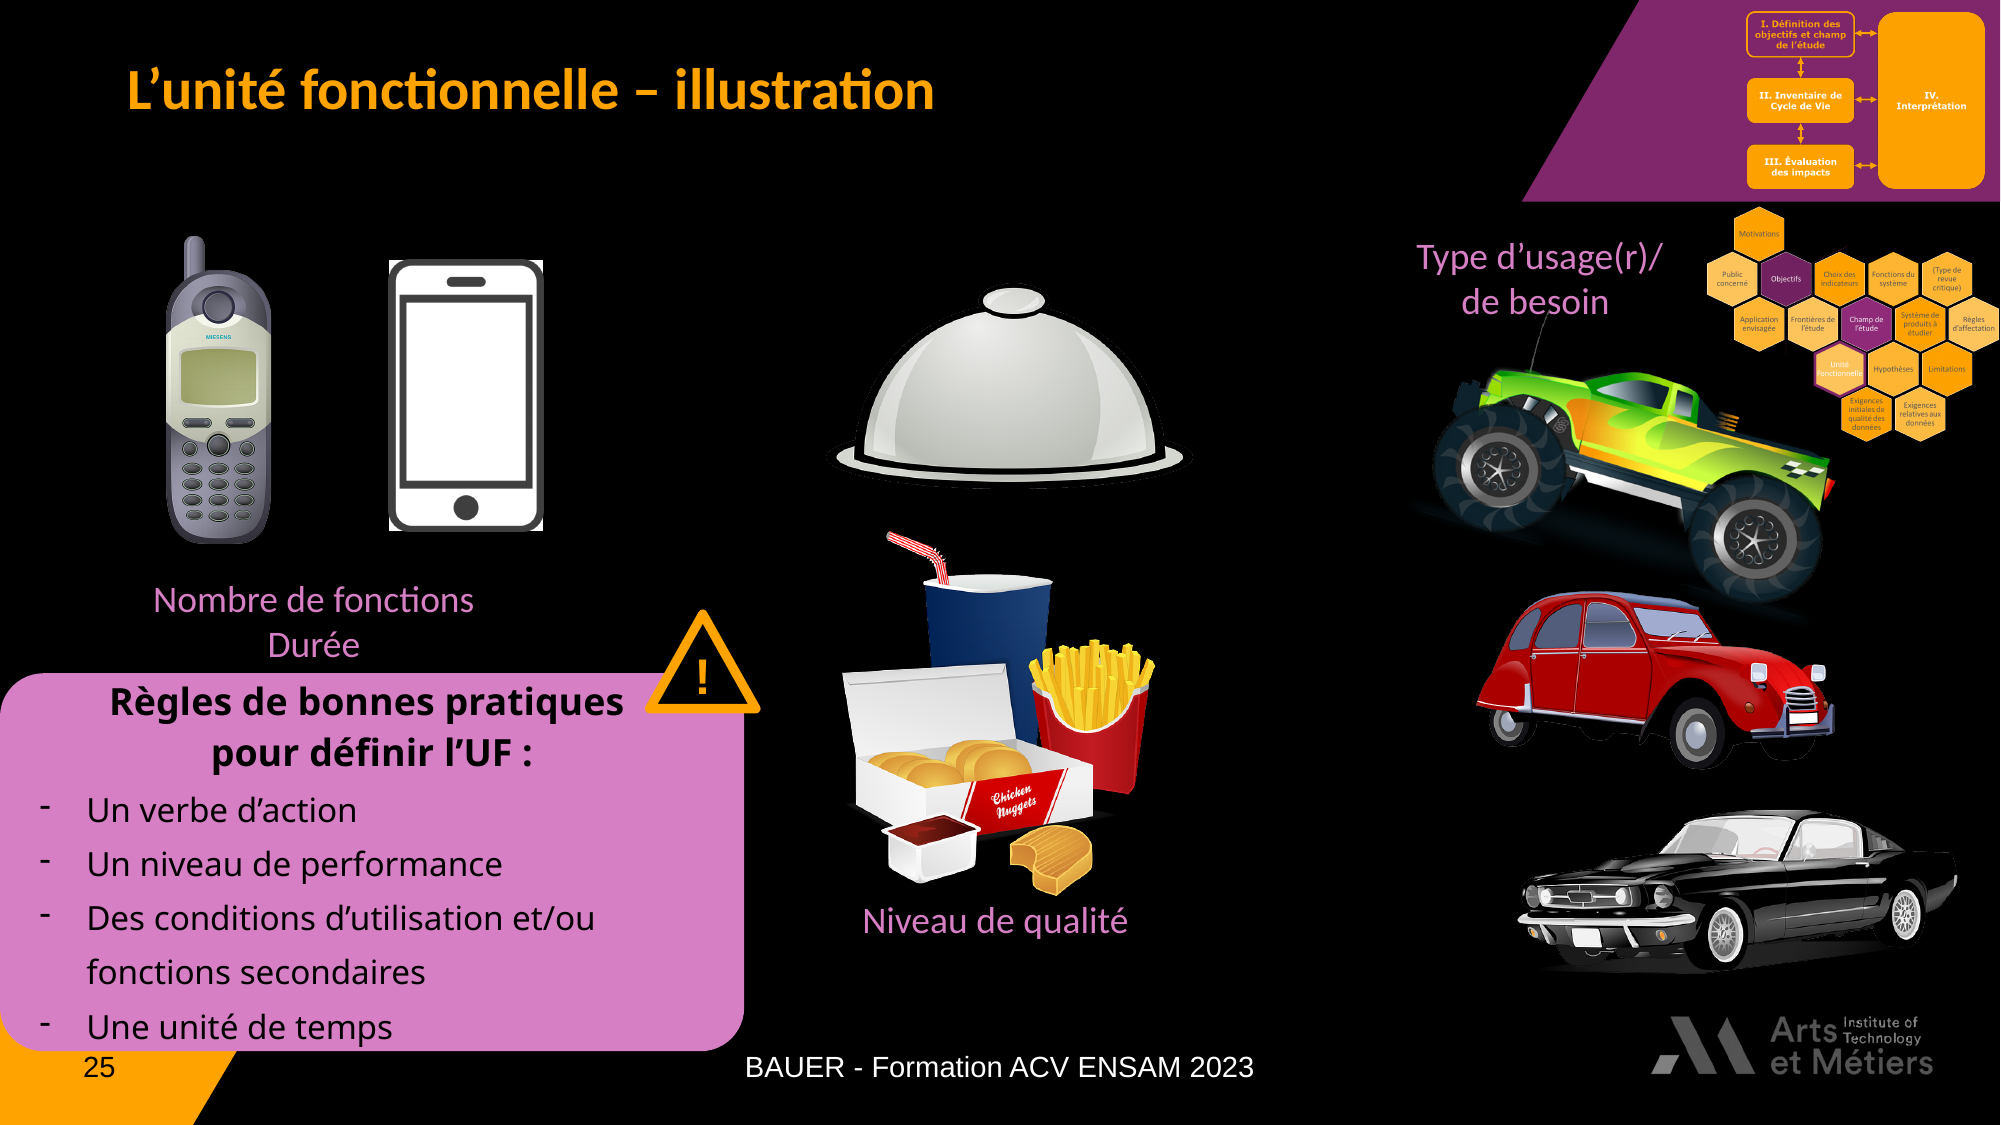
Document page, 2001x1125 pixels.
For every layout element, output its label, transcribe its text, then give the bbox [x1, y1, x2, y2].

text_box Nombre de fonctions Durée [83, 567, 545, 672]
picture [388, 259, 544, 532]
picture [141, 236, 296, 544]
picture [838, 531, 1158, 900]
text_box Niveau de qualité [765, 889, 1226, 949]
picture [826, 283, 1193, 489]
picture [1746, 11, 1985, 189]
text_box Règles de bonnes pratiques pour définir l’UF : Un verbe d’action Un niveau de performance Des conditions d’utilisation et/ou fonctions secondaires Une unité de temps [0, 673, 745, 1052]
title L’unité fonctionnelle – illustration [112, 51, 1571, 166]
picture [1511, 779, 1961, 1093]
text_box Type d’usage(r)/ de besoin [1269, 224, 1707, 330]
picture [1393, 206, 2000, 770]
text_box ! [649, 614, 756, 709]
